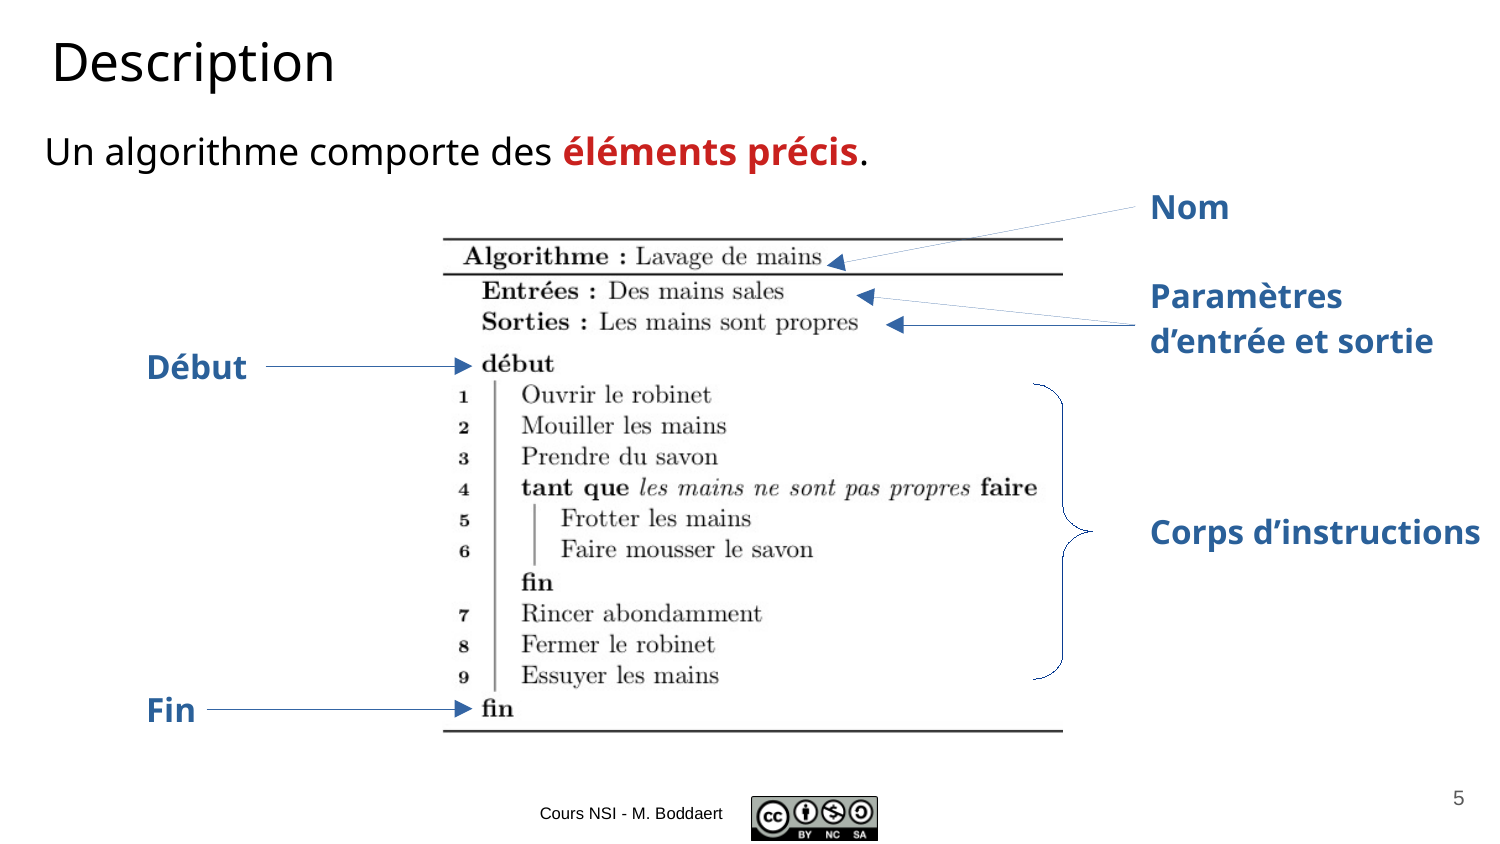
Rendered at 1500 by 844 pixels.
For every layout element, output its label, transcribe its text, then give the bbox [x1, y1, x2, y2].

slide_number <numéro> [1389, 764, 1480, 830]
text_box Corps d’instructions [1135, 501, 1500, 591]
text_box Fin [131, 679, 296, 739]
text_box Nom [1135, 177, 1300, 237]
text_box Début [131, 336, 296, 396]
text_box Paramètres d’entrée et sortie [1135, 265, 1500, 384]
title Description [51, 13, 1449, 108]
text_box Un algorithme comporte des éléments précis. [29, 120, 1477, 178]
picture [442, 236, 1063, 734]
picture [751, 796, 878, 841]
